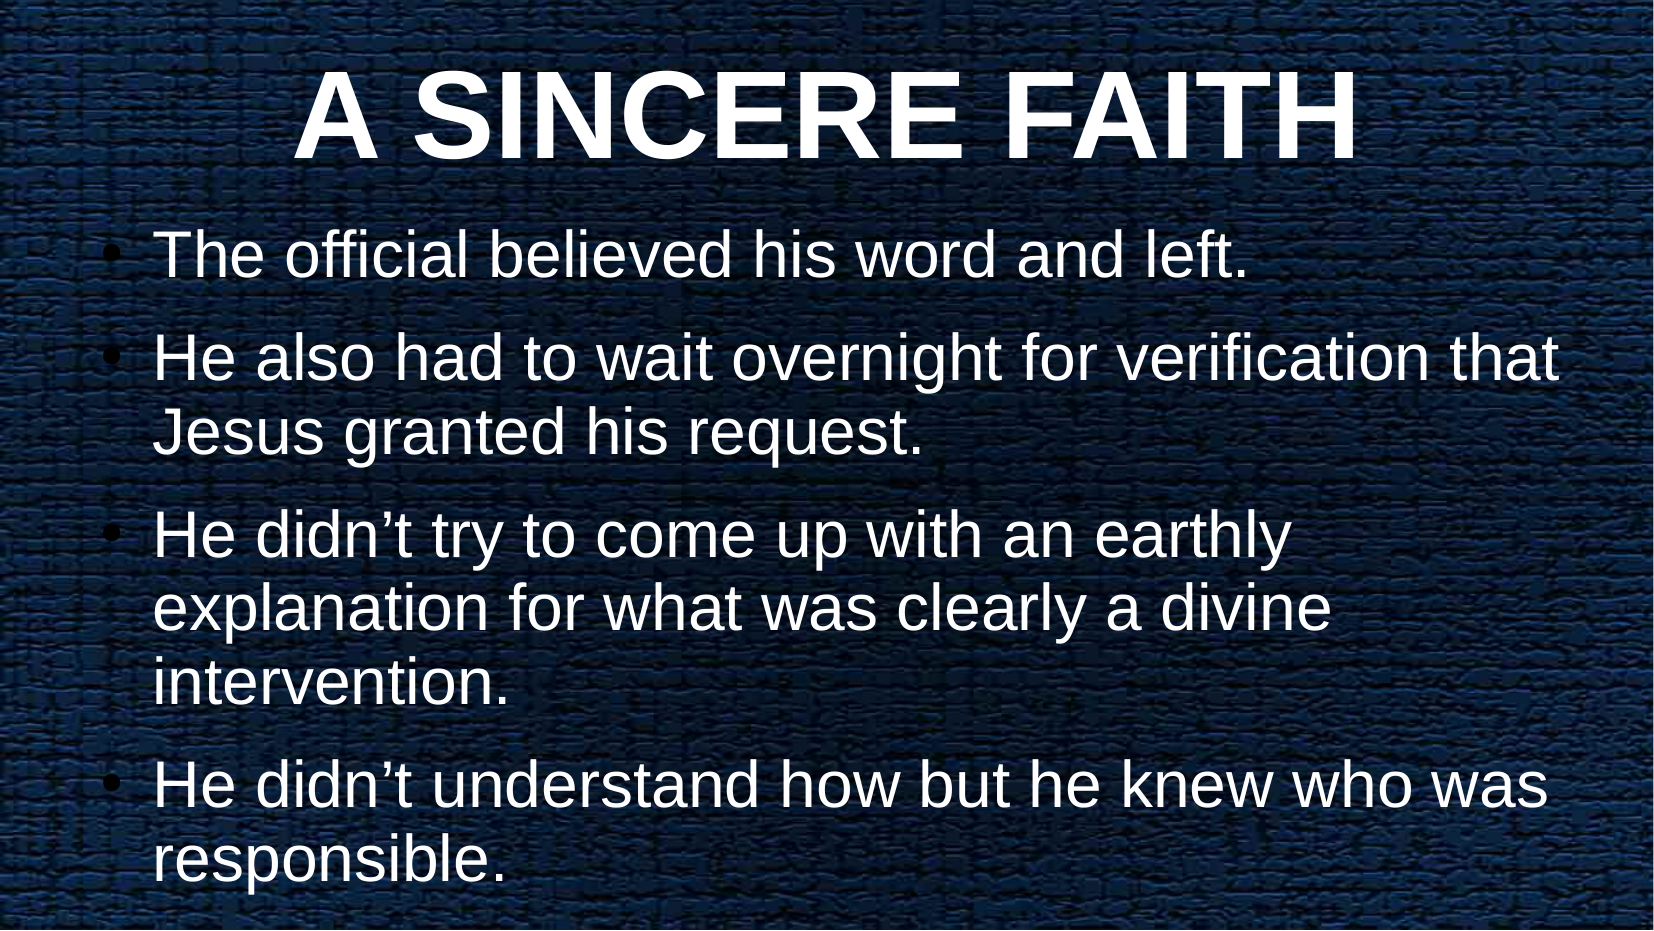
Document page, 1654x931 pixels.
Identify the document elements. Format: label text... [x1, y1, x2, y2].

list The official believed his word and left. He also had to wait overnight for verification that Jesus granted his request. He didn’t try to come up with an earthly explanation for what was clearly a divine intervention. He didn’t understand how but he knew who was responsible. [82, 217, 1571, 901]
picture [0, 0, 1654, 930]
title A SINCERE FAITH [82, 37, 1571, 193]
